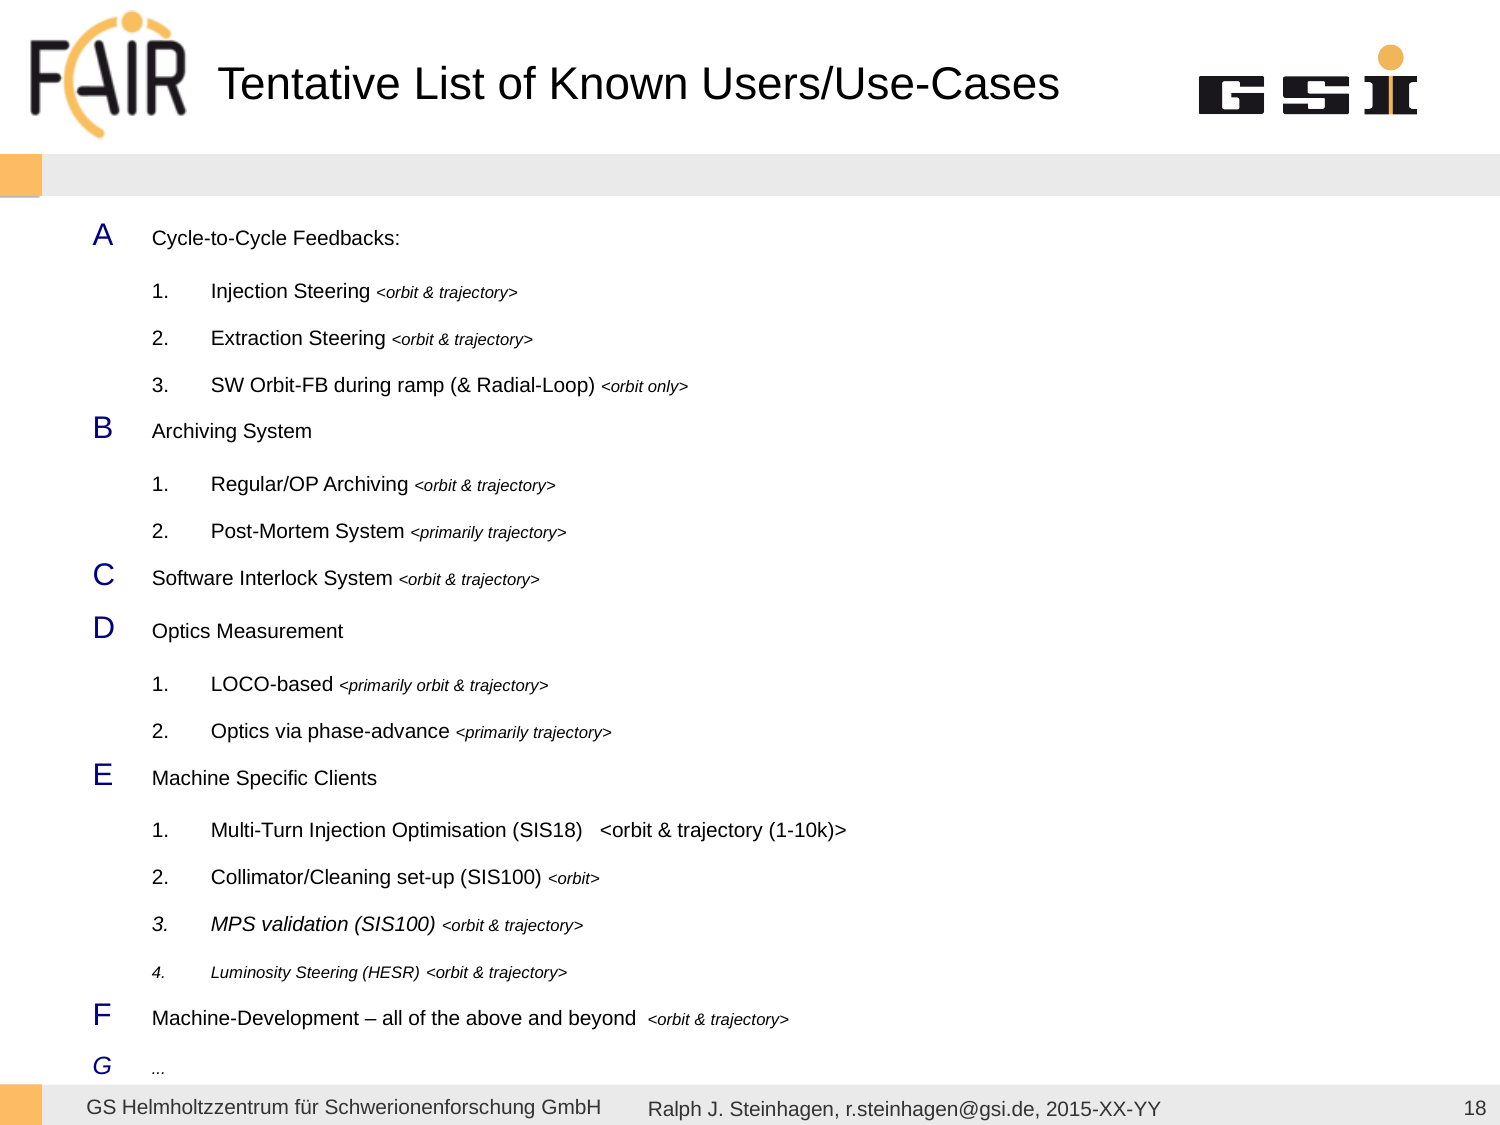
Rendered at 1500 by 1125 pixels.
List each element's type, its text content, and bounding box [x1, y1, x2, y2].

picture [1197, 42, 1419, 117]
title Tentative List of Known Users/Use-Cases [217, 20, 1109, 147]
list Cycle-to-Cycle Feedbacks: Injection Steering <orbit & trajectory> Extraction Steering <orbit & trajectory> SW Orbit-FB during ramp (& Radial-Loop) <orbit only> Archiving System Regular/OP Archiving <orbit & trajectory> Post-Mortem System <primarily trajectory> Software Interlock System <orbit & trajectory> Optics Measurement LOCO-based <primarily orbit & trajectory> Optics via phase-advance <primarily trajectory> Machine Specific Clients Multi-Turn Injection Optimisation (SIS18) <orbit & trajectory (1-10k)> Collimator/Cleaning set-up (SIS100) <orbit> MPS validation (SIS100) <orbit & trajectory> Luminosity Steering (HESR) <orbit & trajectory> Machine-Development – all of the above and beyond <orbit & trajectory> ... [75, 226, 1425, 1050]
picture [30, 9, 187, 141]
